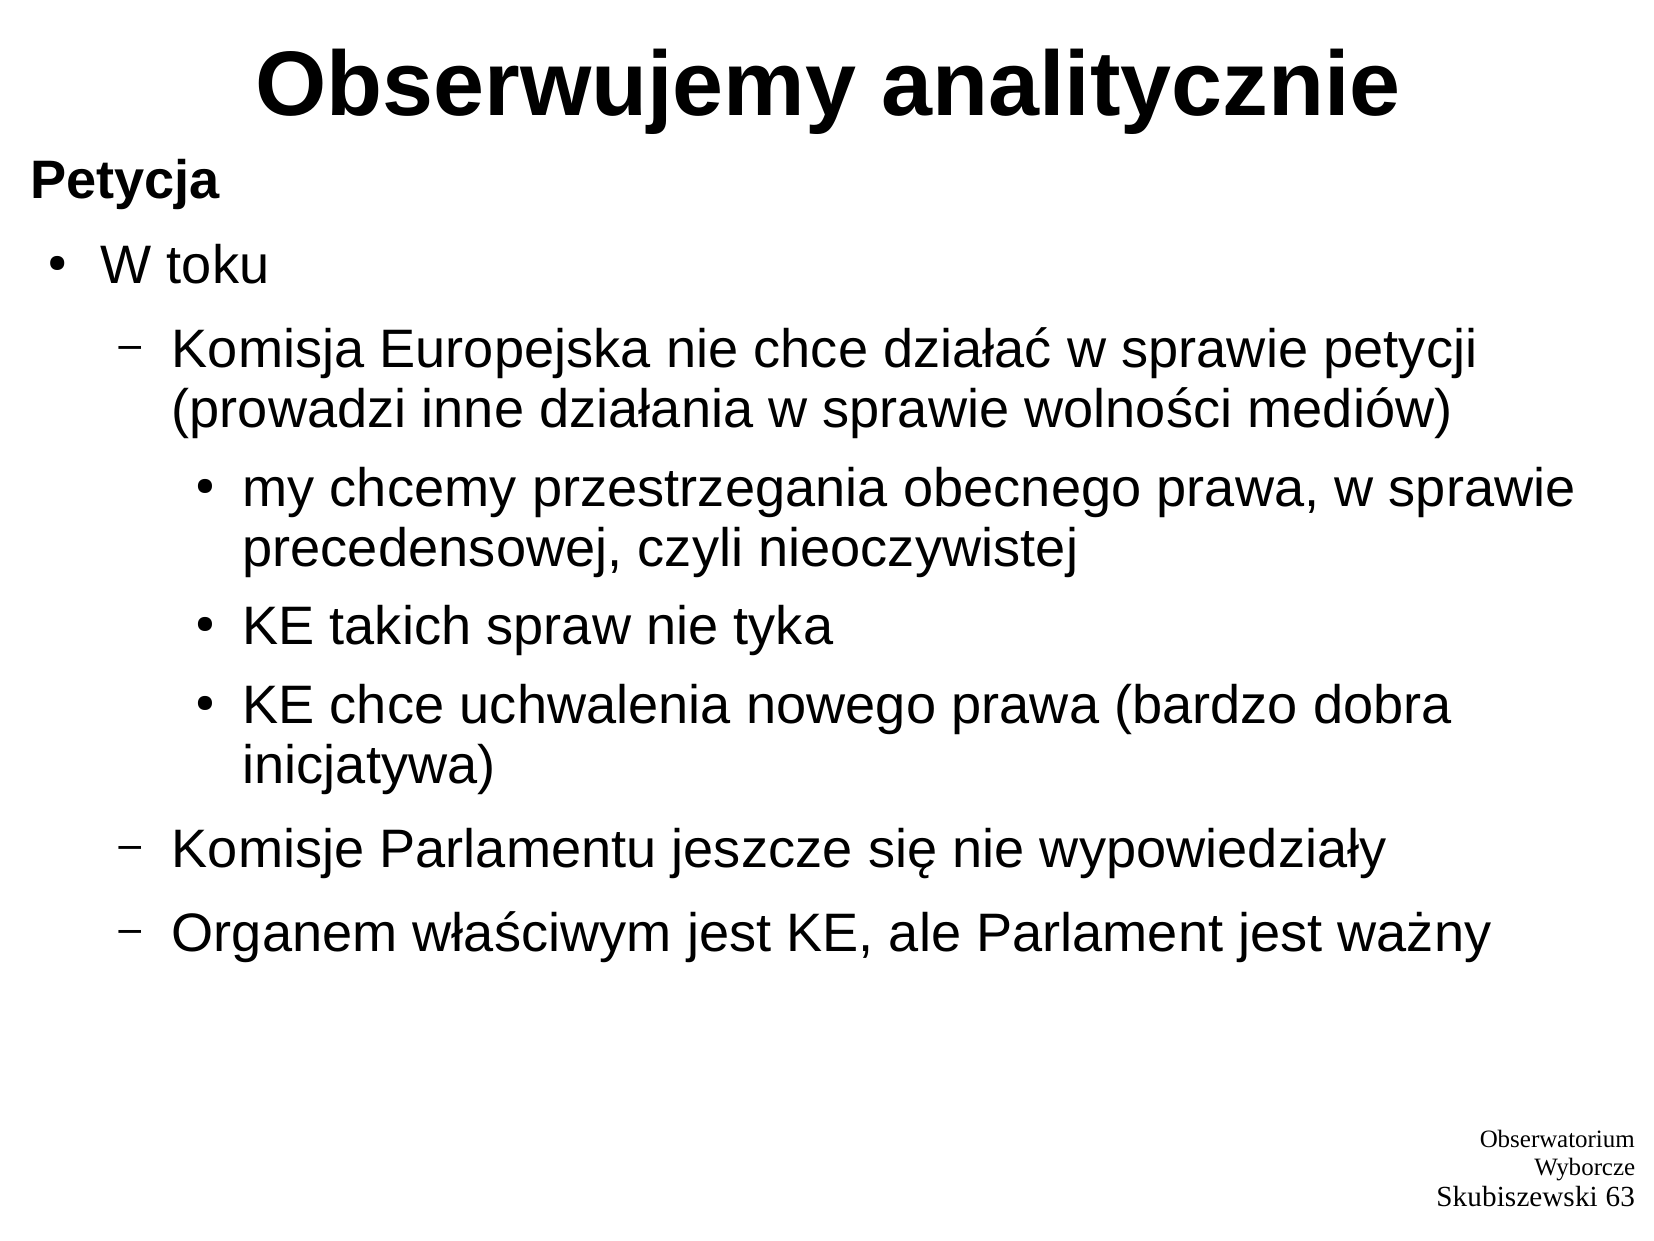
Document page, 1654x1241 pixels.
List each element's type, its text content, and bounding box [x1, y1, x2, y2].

list Petycja W toku Komisja Europejska nie chce działać w sprawie petycji (prowadzi inne działania w sprawie wolności mediów) my chcemy przestrzegania obecnego prawa, w sprawie precedensowej, czyli nieoczywistej KE takich spraw nie tyka KE chce uchwalenia nowego prawa (bardzo dobra inicjatywa) Komisje Parlamentu jeszcze się nie wypowiedziały Organem właściwym jest KE, ale Parlament jest ważny [30, 150, 1621, 1216]
title Obserwujemy analitycznie [84, 32, 1573, 150]
